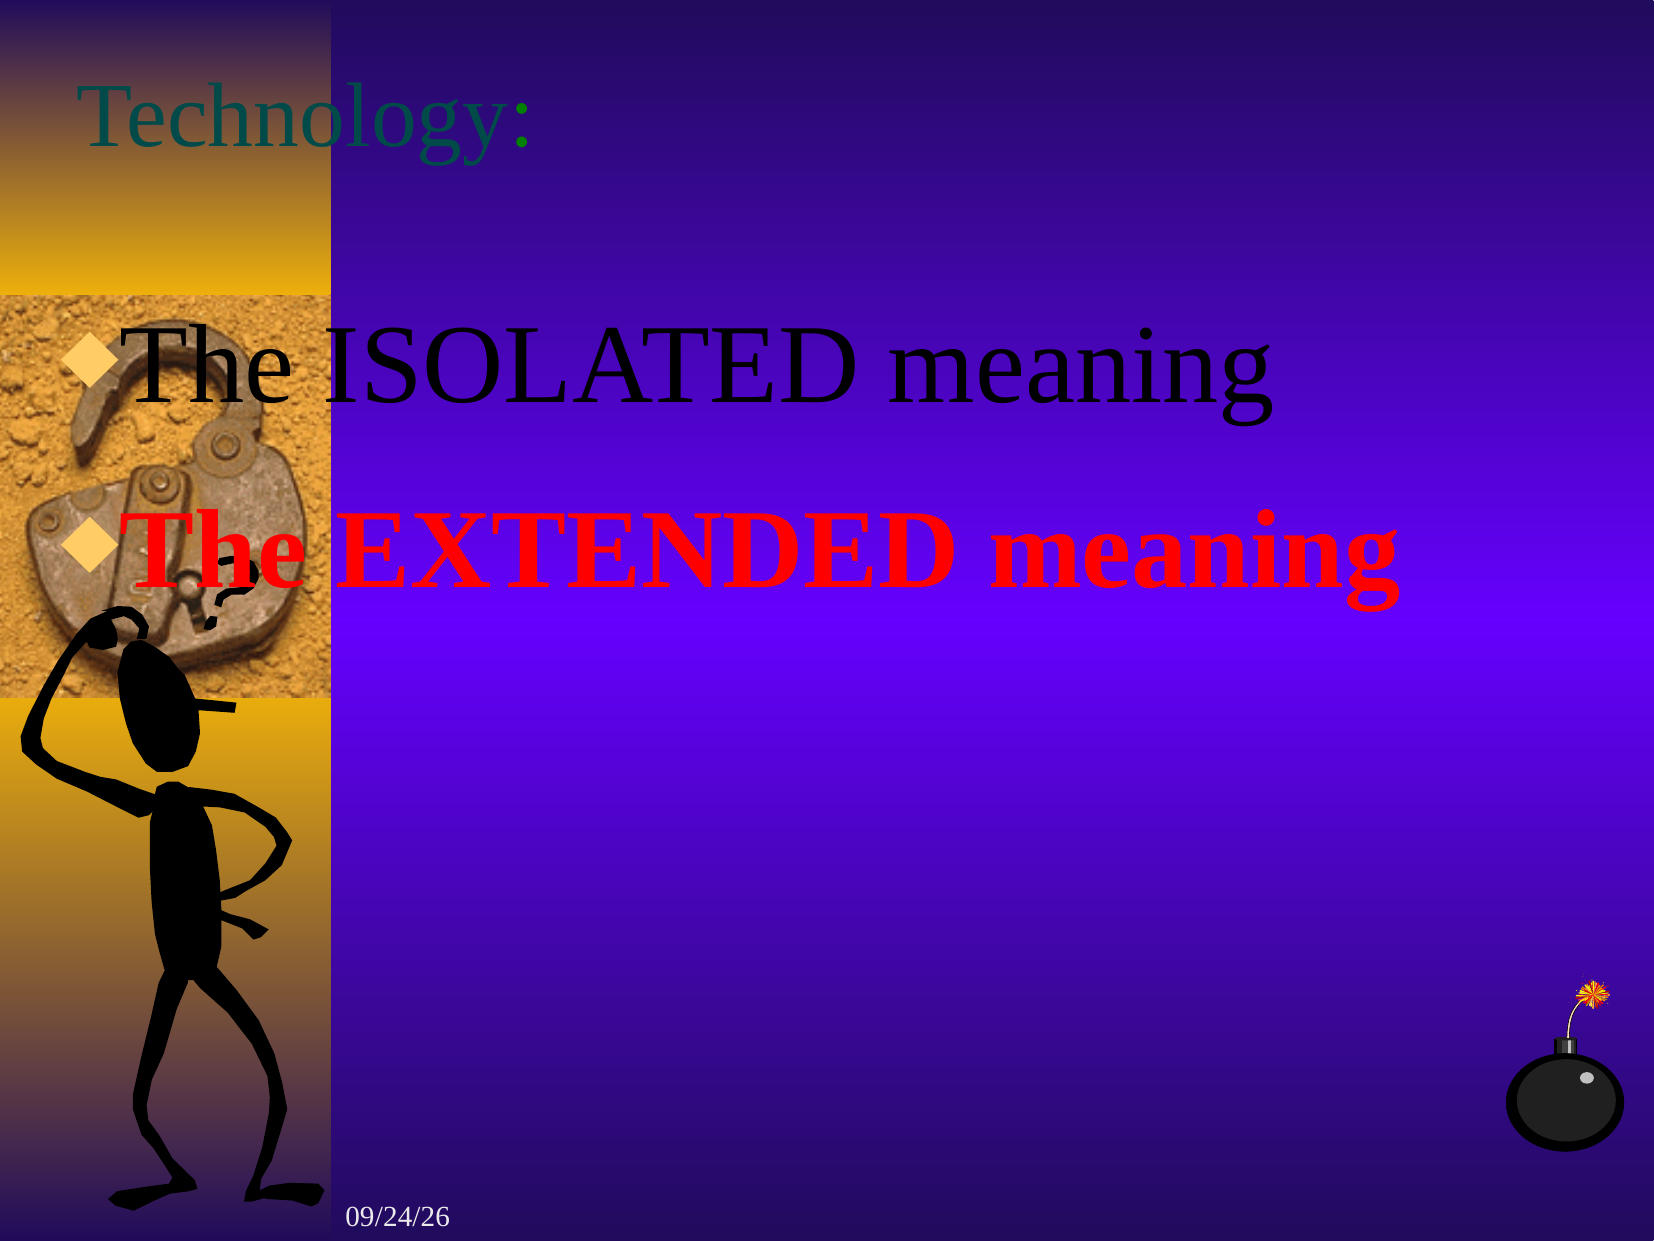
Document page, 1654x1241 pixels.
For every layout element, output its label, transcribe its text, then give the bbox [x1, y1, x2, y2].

list The ISOLATED meaning The EXTENDED meaning [46, 265, 1624, 709]
title Technology: [76, 7, 886, 200]
picture [1505, 974, 1625, 1152]
picture [0, 295, 325, 1211]
